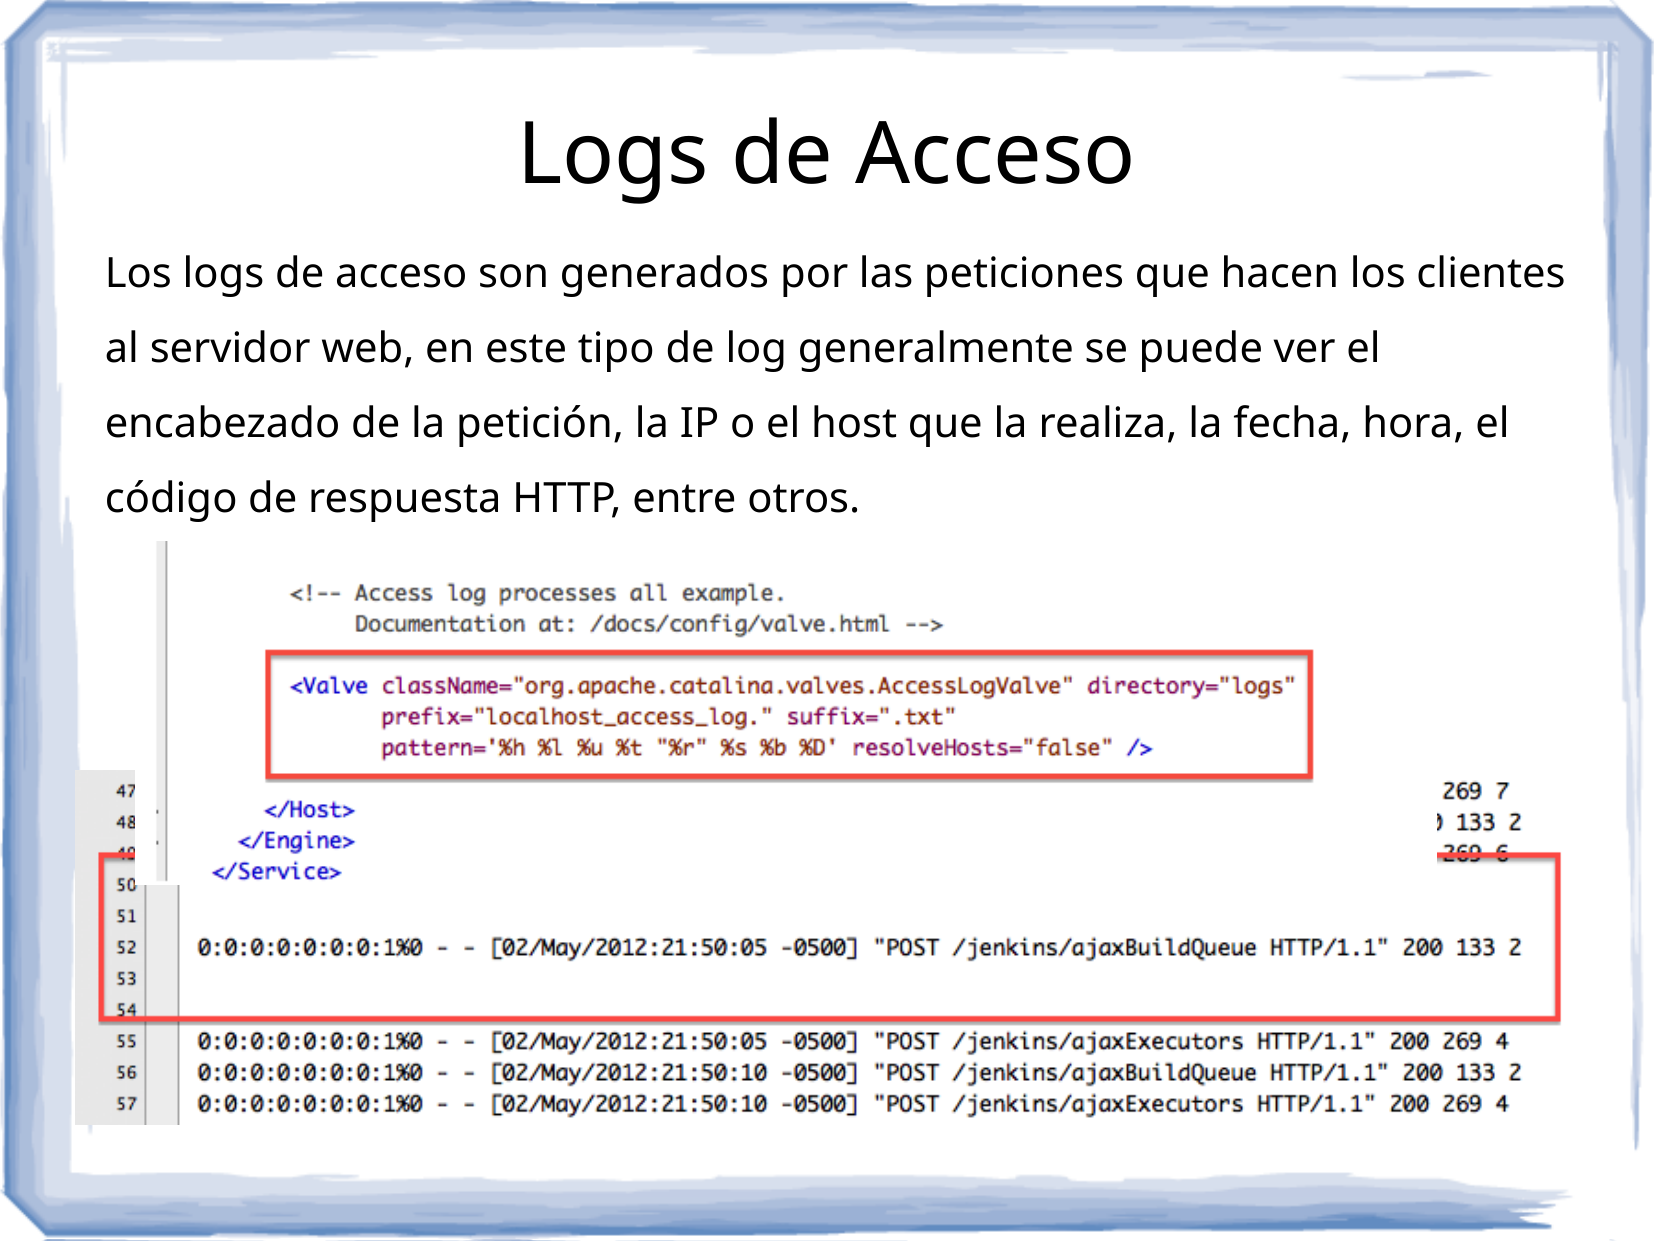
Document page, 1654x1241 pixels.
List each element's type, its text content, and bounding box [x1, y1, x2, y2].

text_box Los logs de acceso son generados por las peticiones que hacen los clientes al servidor web, en este tipo de log generalmente se puede ver el encabezado de la petición, la IP o el host que la realiza, la fecha, hora, el código de respuesta HTTP, entre otros. [90, 213, 1606, 574]
picture [0, 0, 1654, 1241]
title Logs de Acceso [82, 75, 1571, 226]
